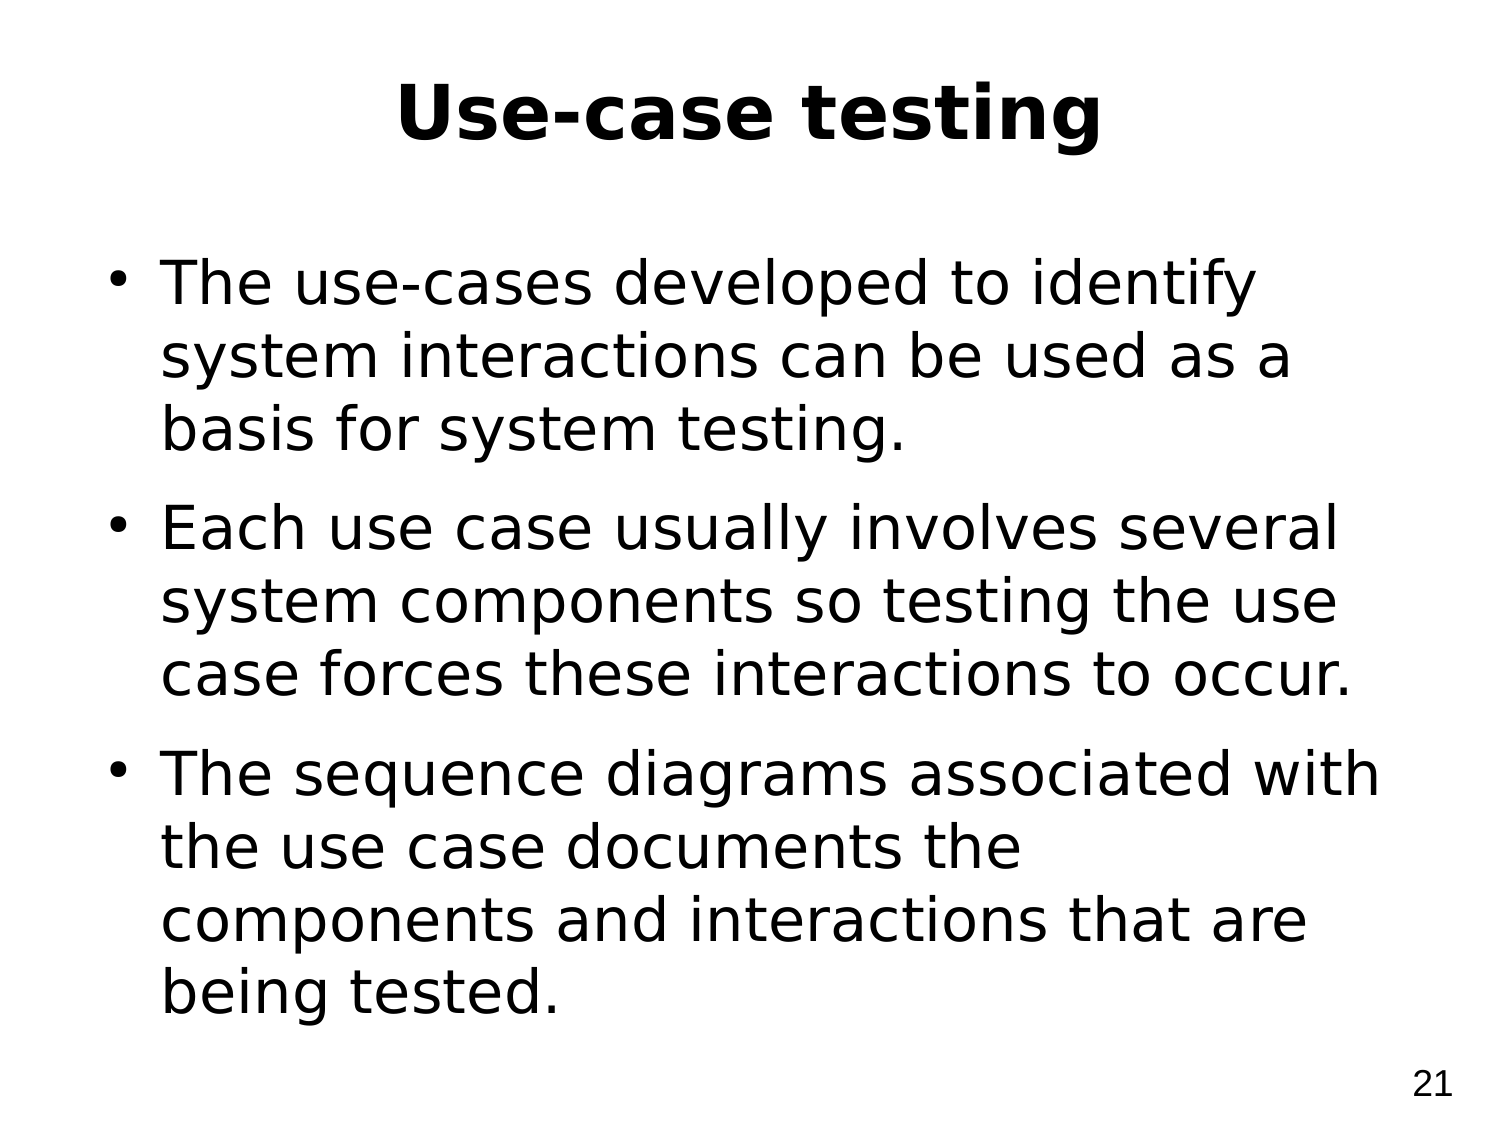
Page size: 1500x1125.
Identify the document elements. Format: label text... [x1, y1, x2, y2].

title Use-case testing [75, 56, 1425, 189]
list The use-cases developed to identify system interactions can be used as a basis for system testing. Each use case usually involves several system components so testing the use case forces these interactions to occur. The sequence diagrams associated with the use case documents the components and interactions that are being tested. [75, 236, 1425, 1093]
